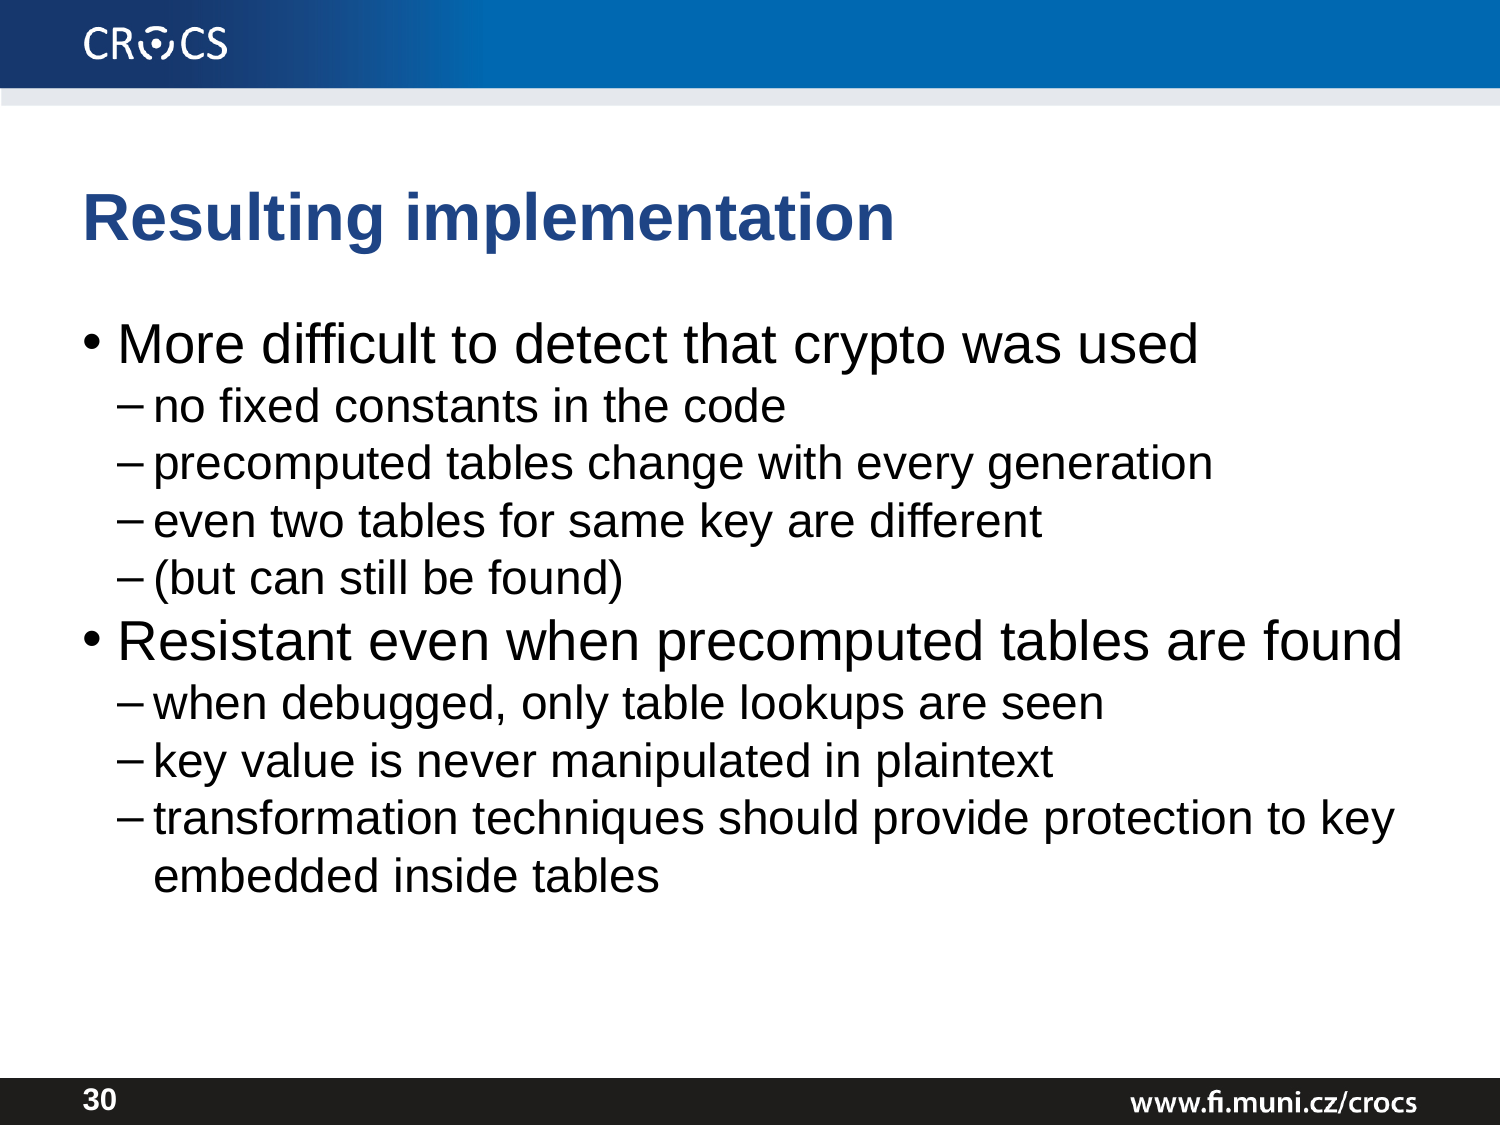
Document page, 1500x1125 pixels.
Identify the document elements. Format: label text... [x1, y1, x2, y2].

text_box Resulting implementation [82, 148, 1433, 279]
text_box <number> [82, 1078, 148, 1125]
text_box More difficult to detect that crypto was used no fixed constants in the code precomputed tables change with every generation even two tables for same key are different (but can still be found) Resistant even when precomputed tables are found when debugged, only table lookups are seen key value is never manipulated in plaintext transformation techniques should provide protection to key embedded inside tables [82, 307, 1433, 988]
picture [0, 0, 1500, 1125]
